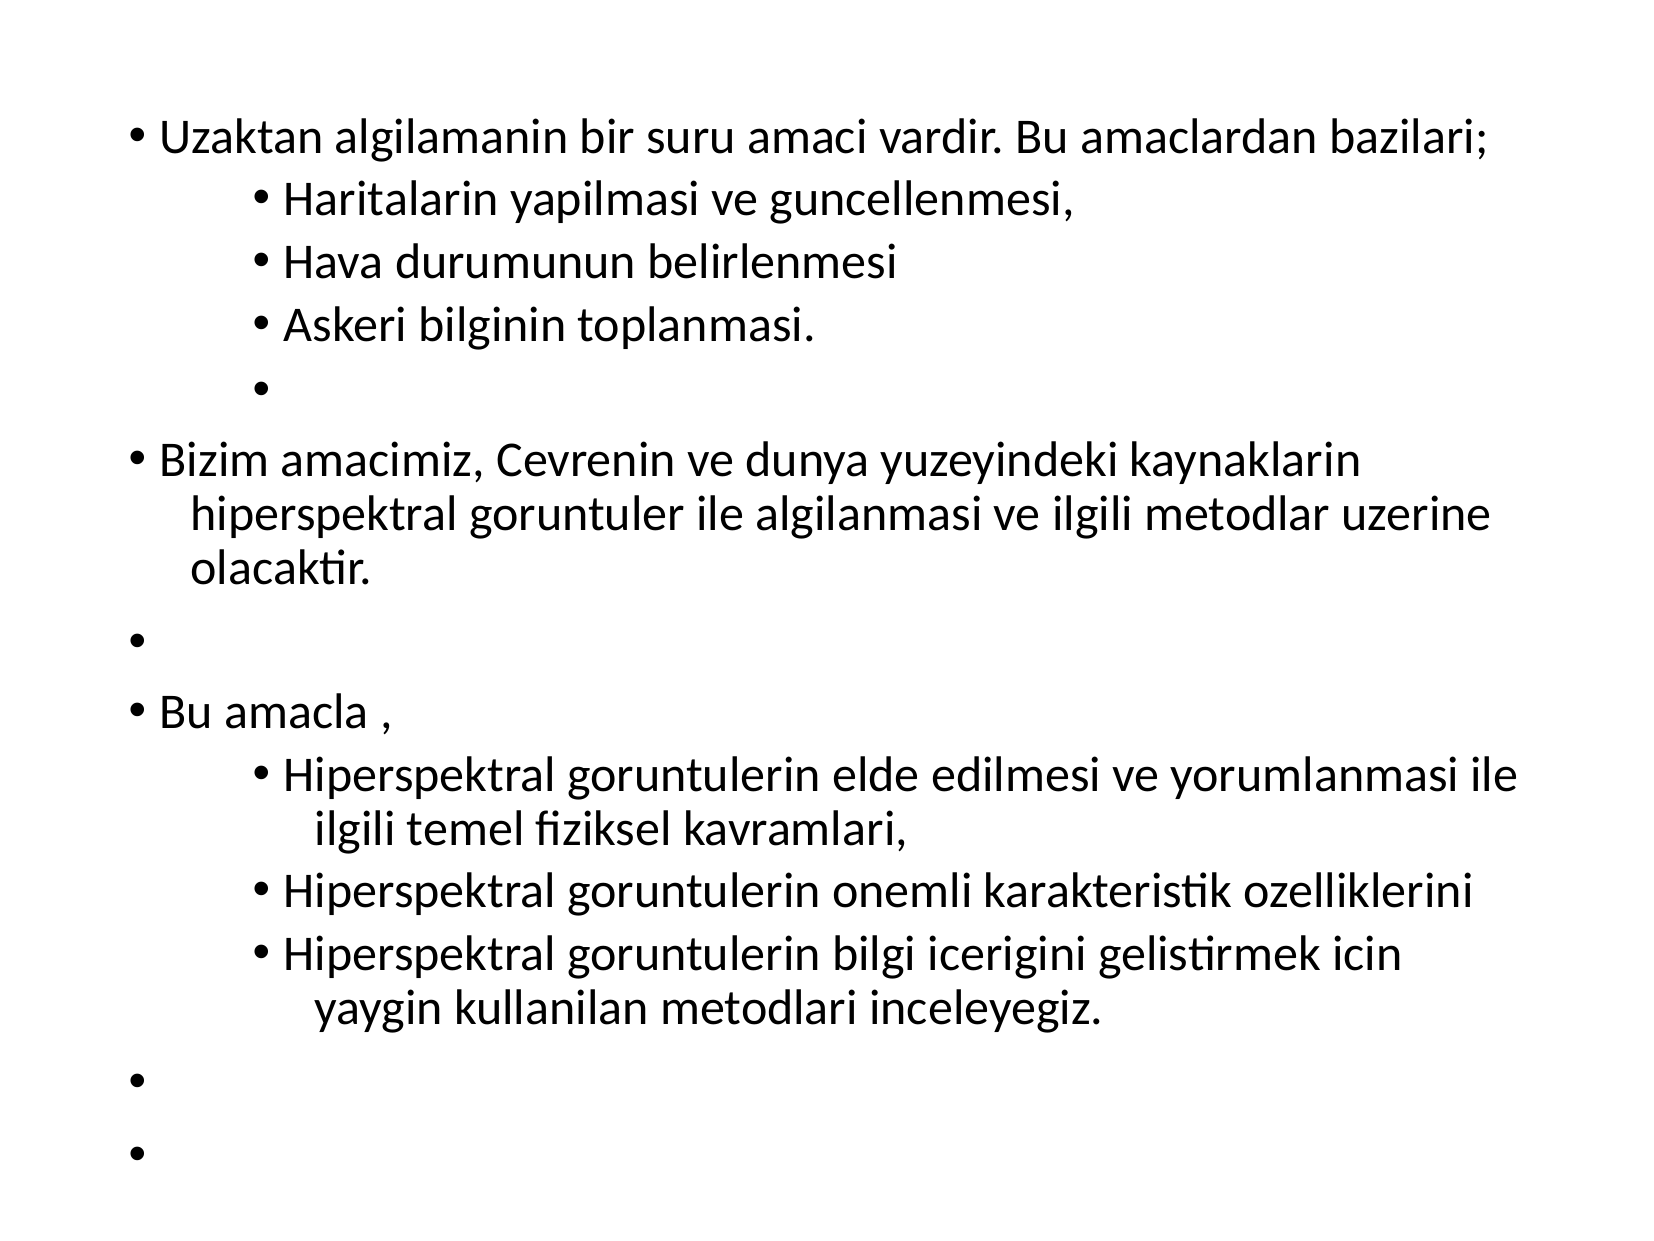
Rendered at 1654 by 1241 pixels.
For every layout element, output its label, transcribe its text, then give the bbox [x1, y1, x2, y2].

list Uzaktan algilamanin bir suru amaci vardir. Bu amaclardan bazilari; Haritalarin yapilmasi ve guncellenmesi, Hava durumunun belirlenmesi Askeri bilginin toplanmasi. Bizim amacimiz, Cevrenin ve dunya yuzeyindeki kaynaklarin hiperspektral goruntuler ile algilanmasi ve ilgili metodlar uzerine olacaktir. Bu amacla , Hiperspektral goruntulerin elde edilmesi ve yorumlanmasi ile ilgili temel fiziksel kavramlari, Hiperspektral goruntulerin onemli karakteristik ozelliklerini Hiperspektral goruntulerin bilgi icerigini gelistirmek icin yaygin kullanilan metodlari inceleyegiz. [113, 102, 1540, 1117]
